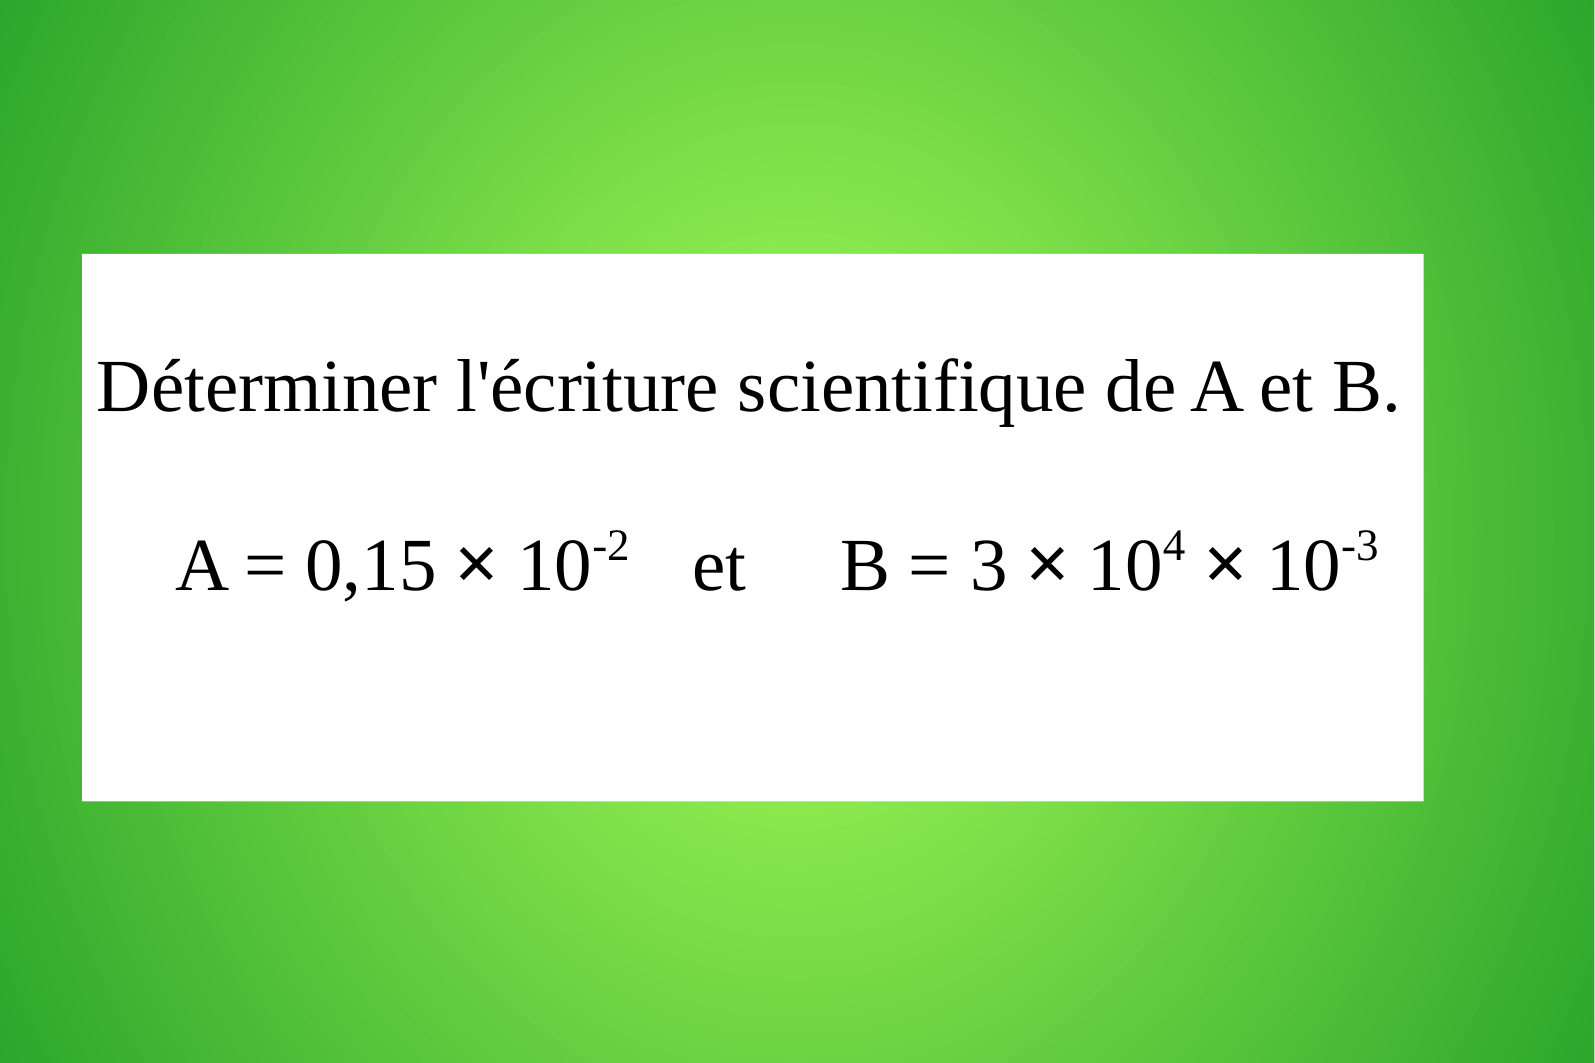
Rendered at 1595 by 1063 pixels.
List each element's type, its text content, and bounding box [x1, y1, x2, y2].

picture [0, 0, 1595, 1063]
text_box Déterminer l'écriture scientifique de A et B. A = 0,15 × 10-2 et B = 3 × 104 × 10-3 [82, 253, 1424, 802]
